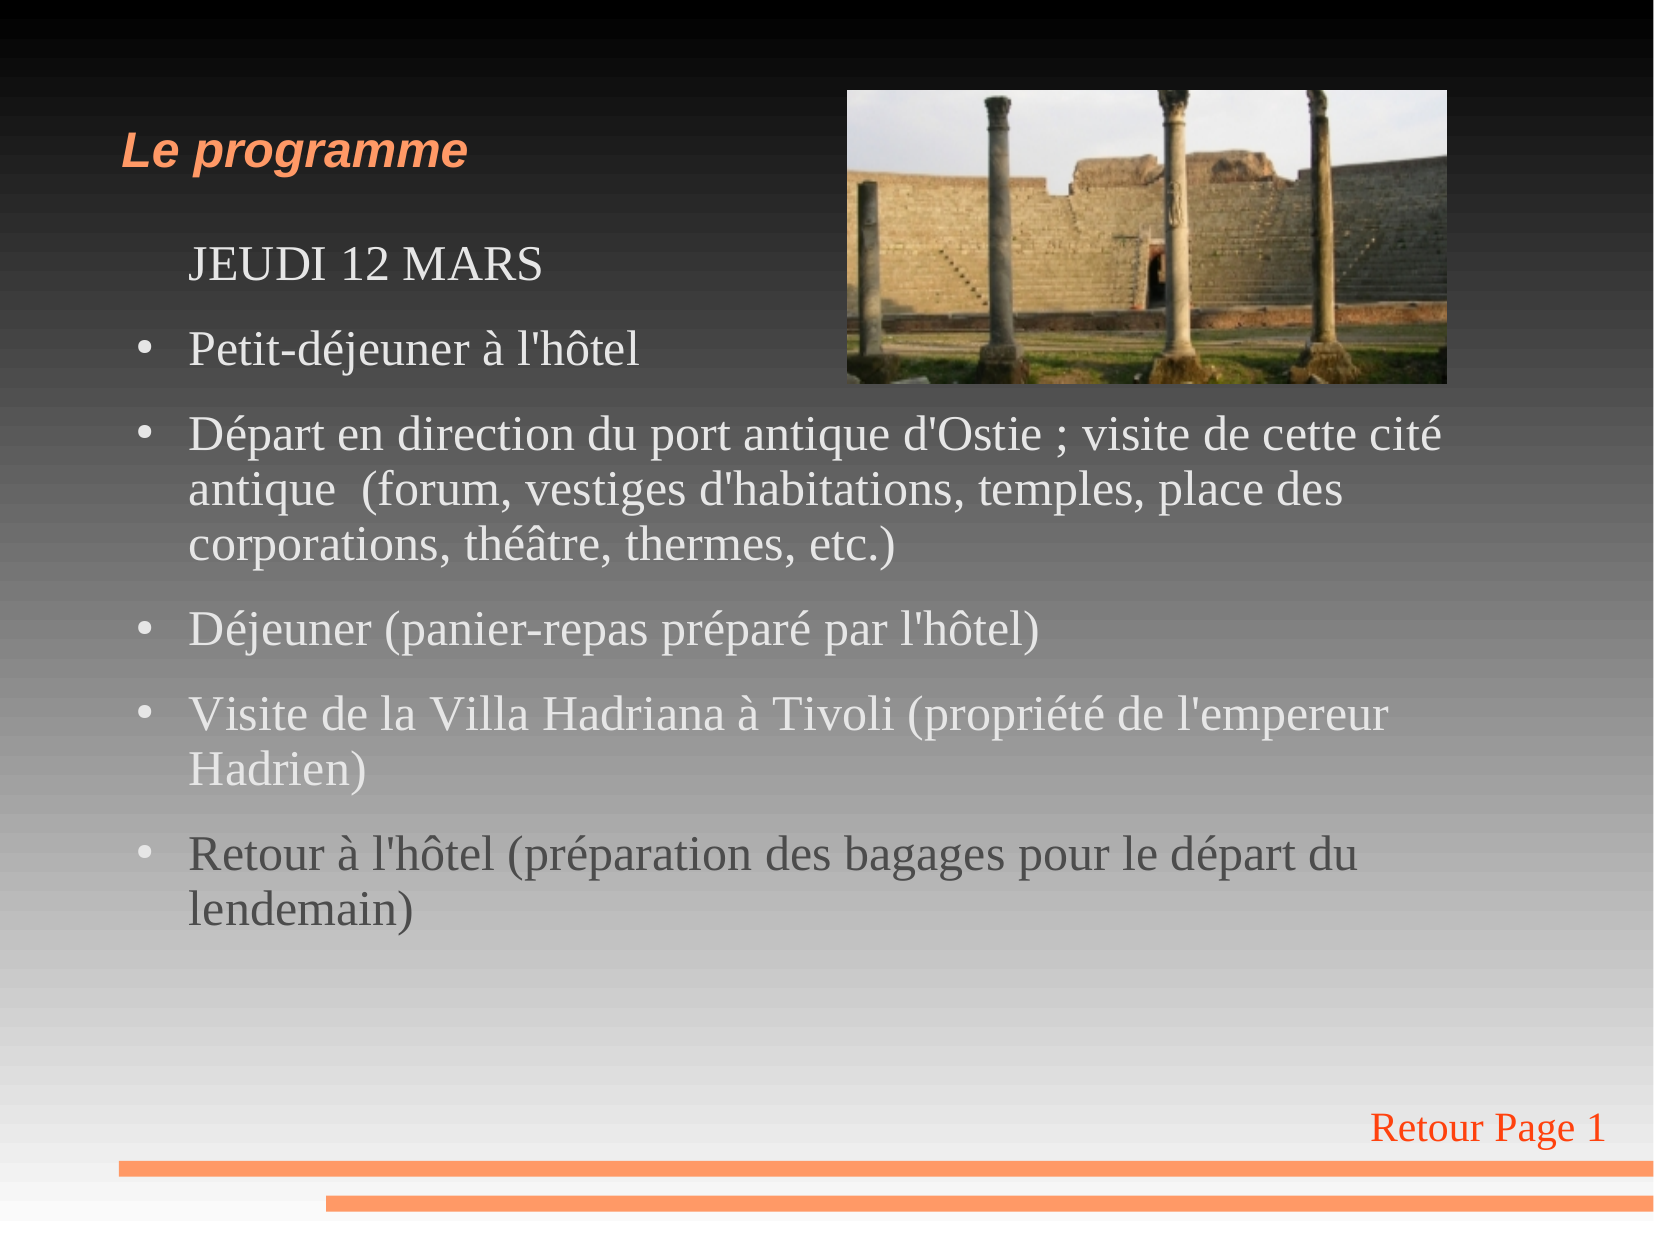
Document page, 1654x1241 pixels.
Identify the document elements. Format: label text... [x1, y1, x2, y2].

list JEUDI 12 MARS Petit-déjeuner à l'hôtel Départ en direction du port antique d'Ostie ; visite de cette cité antique (forum, vestiges d'habitations, temples, place des corporations, théâtre, thermes, etc.) Déjeuner (panier-repas préparé par l'hôtel) Visite de la Villa Hadriana à Tivoli (propriété de l'empereur Hadrien) Retour à l'hôtel (préparation des bagages pour le départ du lendemain) [118, 236, 1558, 1202]
picture [847, 90, 1447, 384]
title Le programme [121, 46, 1534, 236]
text_box Retour Page 1 [1299, 1104, 1637, 1152]
